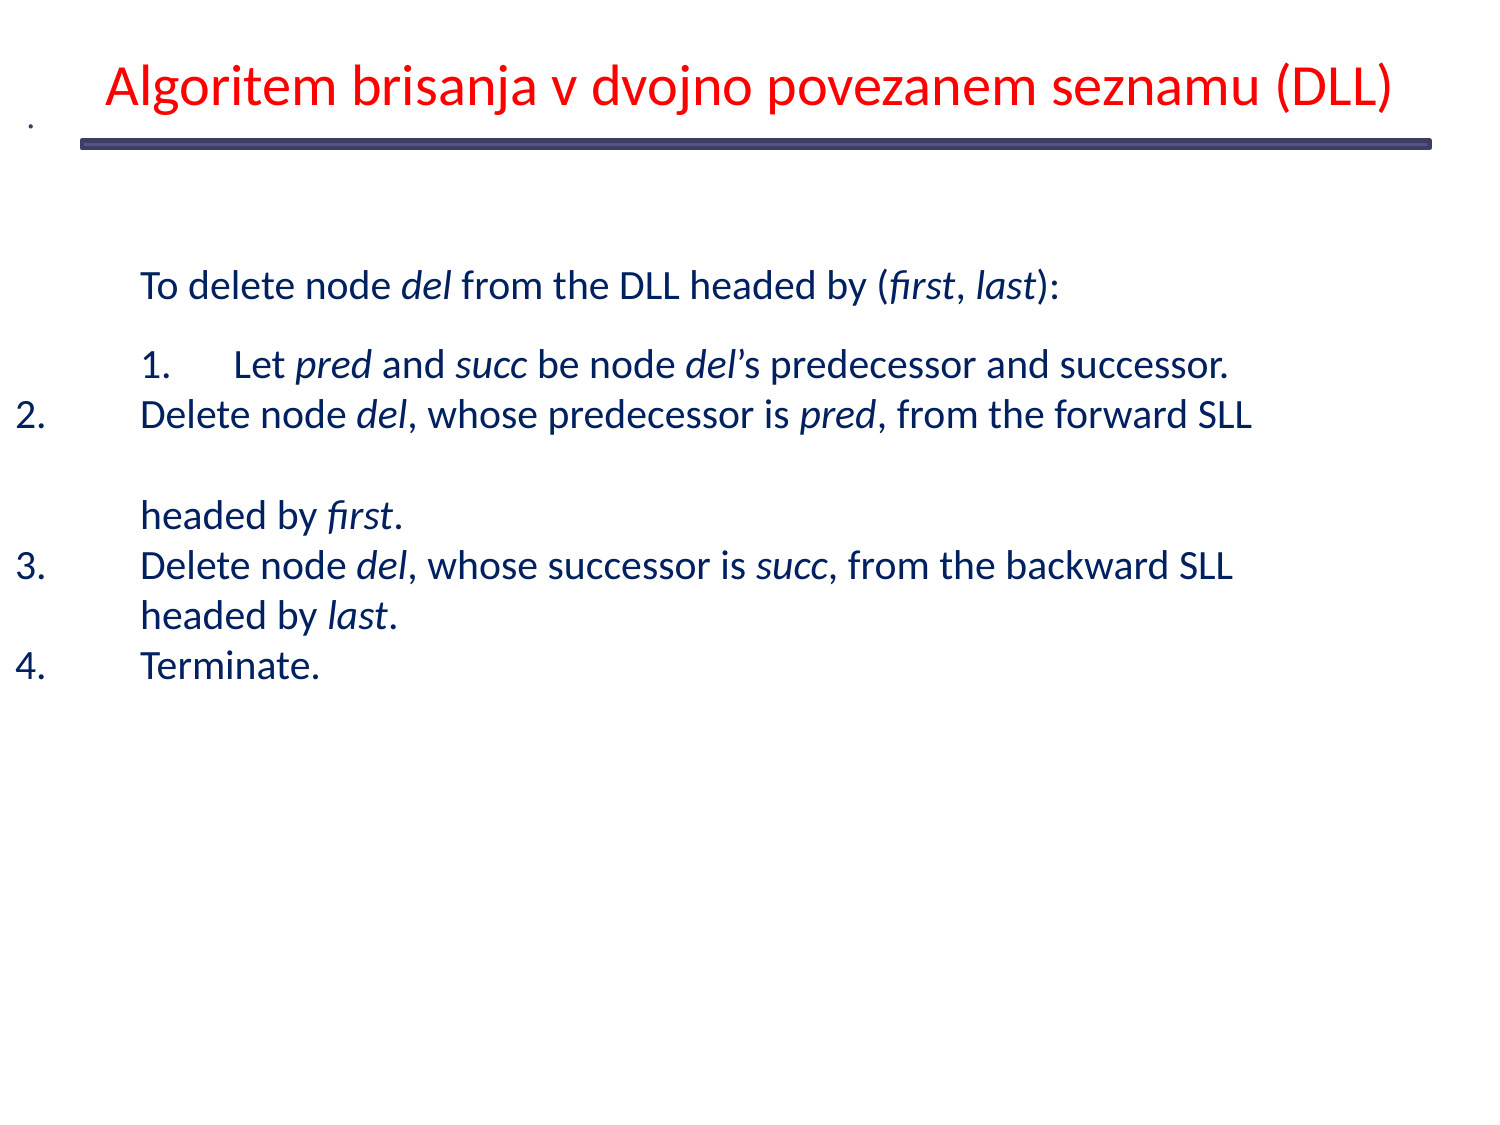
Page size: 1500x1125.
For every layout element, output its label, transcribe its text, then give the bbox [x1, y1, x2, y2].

list To delete node del from the DLL headed by (first, last): 1. Let pred and succ be node del’s predecessor and successor. 2. Delete node del, whose predecessor is pred, from the forward SLL headed by first. 3. Delete node del, whose successor is succ, from the backward SLL headed by last. 4. Terminate. [0, 249, 1275, 1013]
title Algoritem brisanja v dvojno povezanem seznamu (DLL) [0, 23, 1500, 141]
